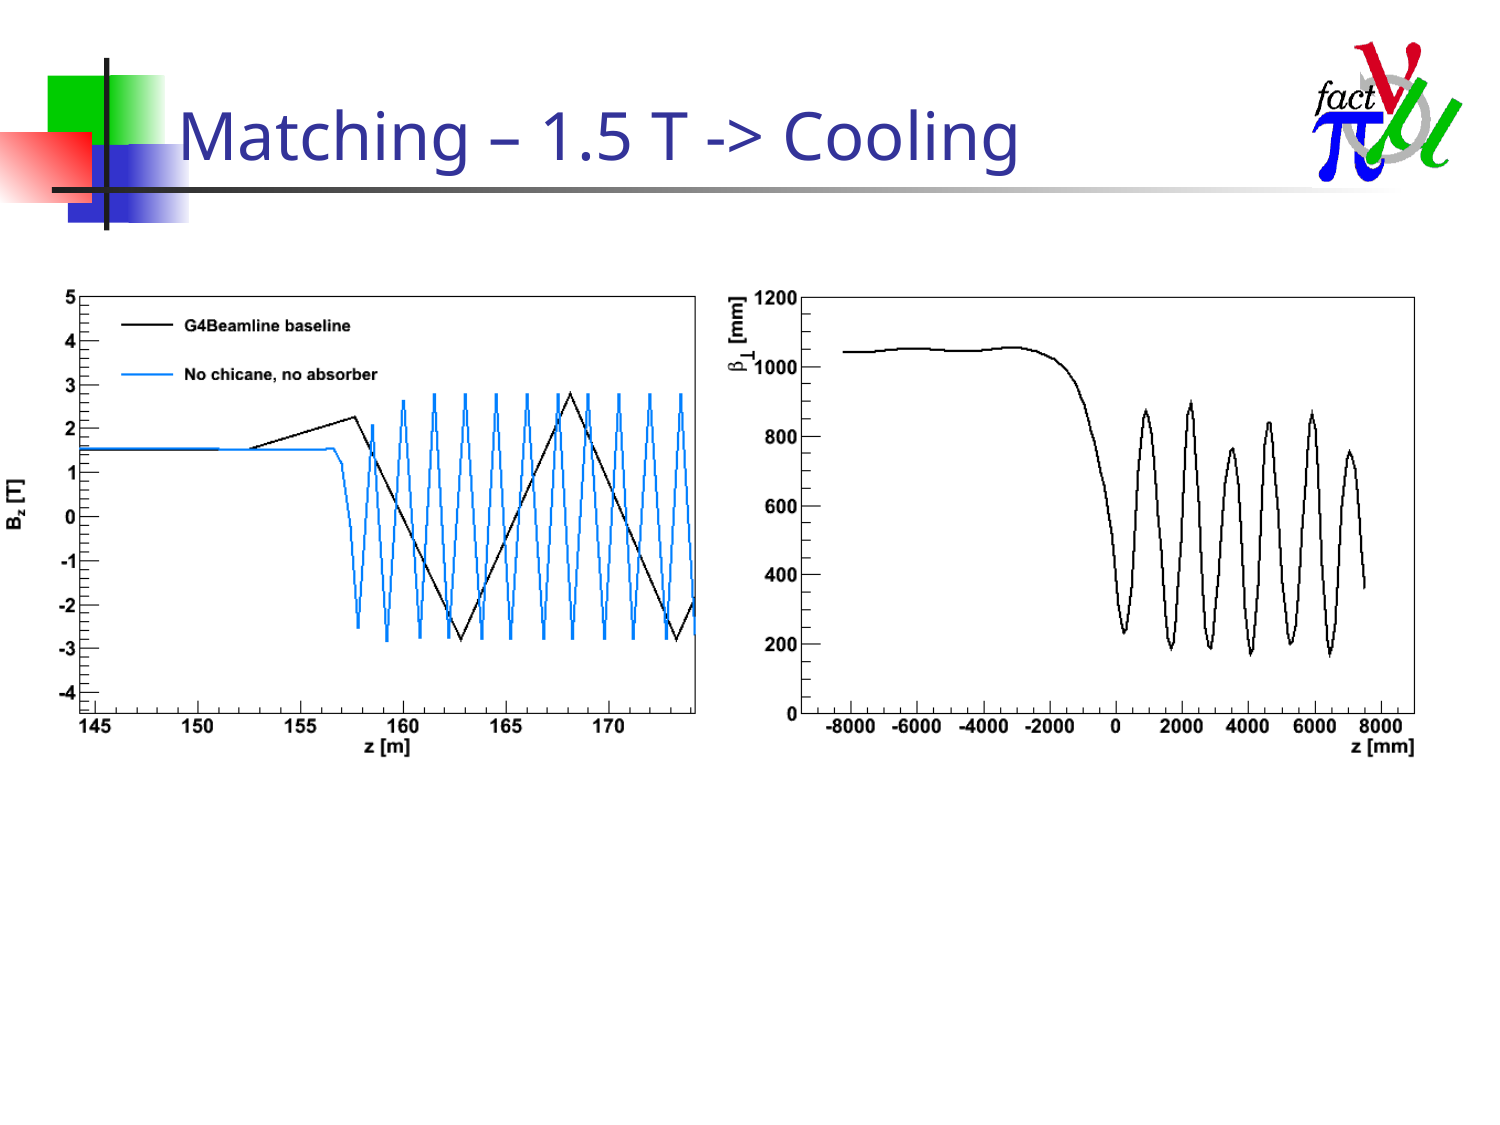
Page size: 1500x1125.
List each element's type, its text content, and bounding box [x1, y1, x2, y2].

title Matching – 1.5 T -> Cooling [162, 0, 1441, 188]
picture [3, 244, 1491, 766]
picture [1441, 41, 1463, 188]
